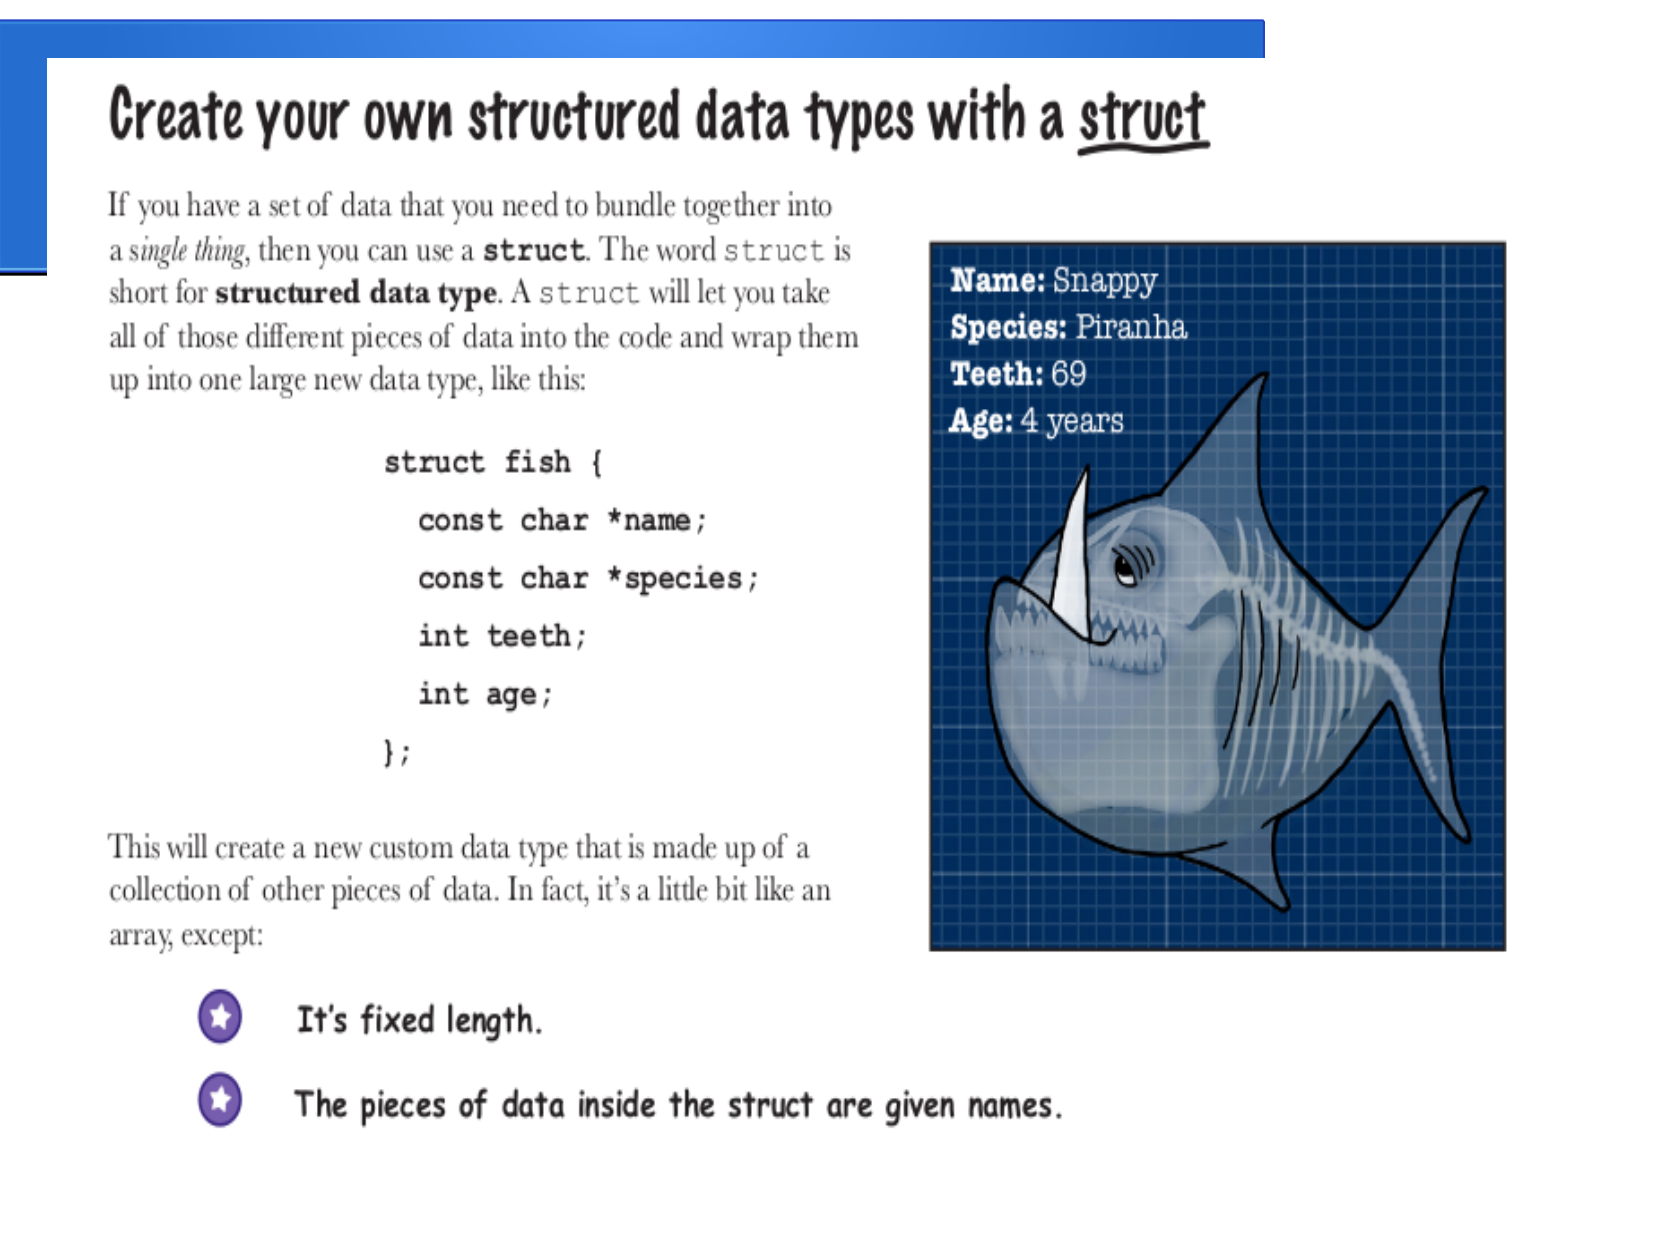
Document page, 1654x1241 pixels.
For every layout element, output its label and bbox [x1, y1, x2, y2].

picture [47, 58, 1548, 1146]
